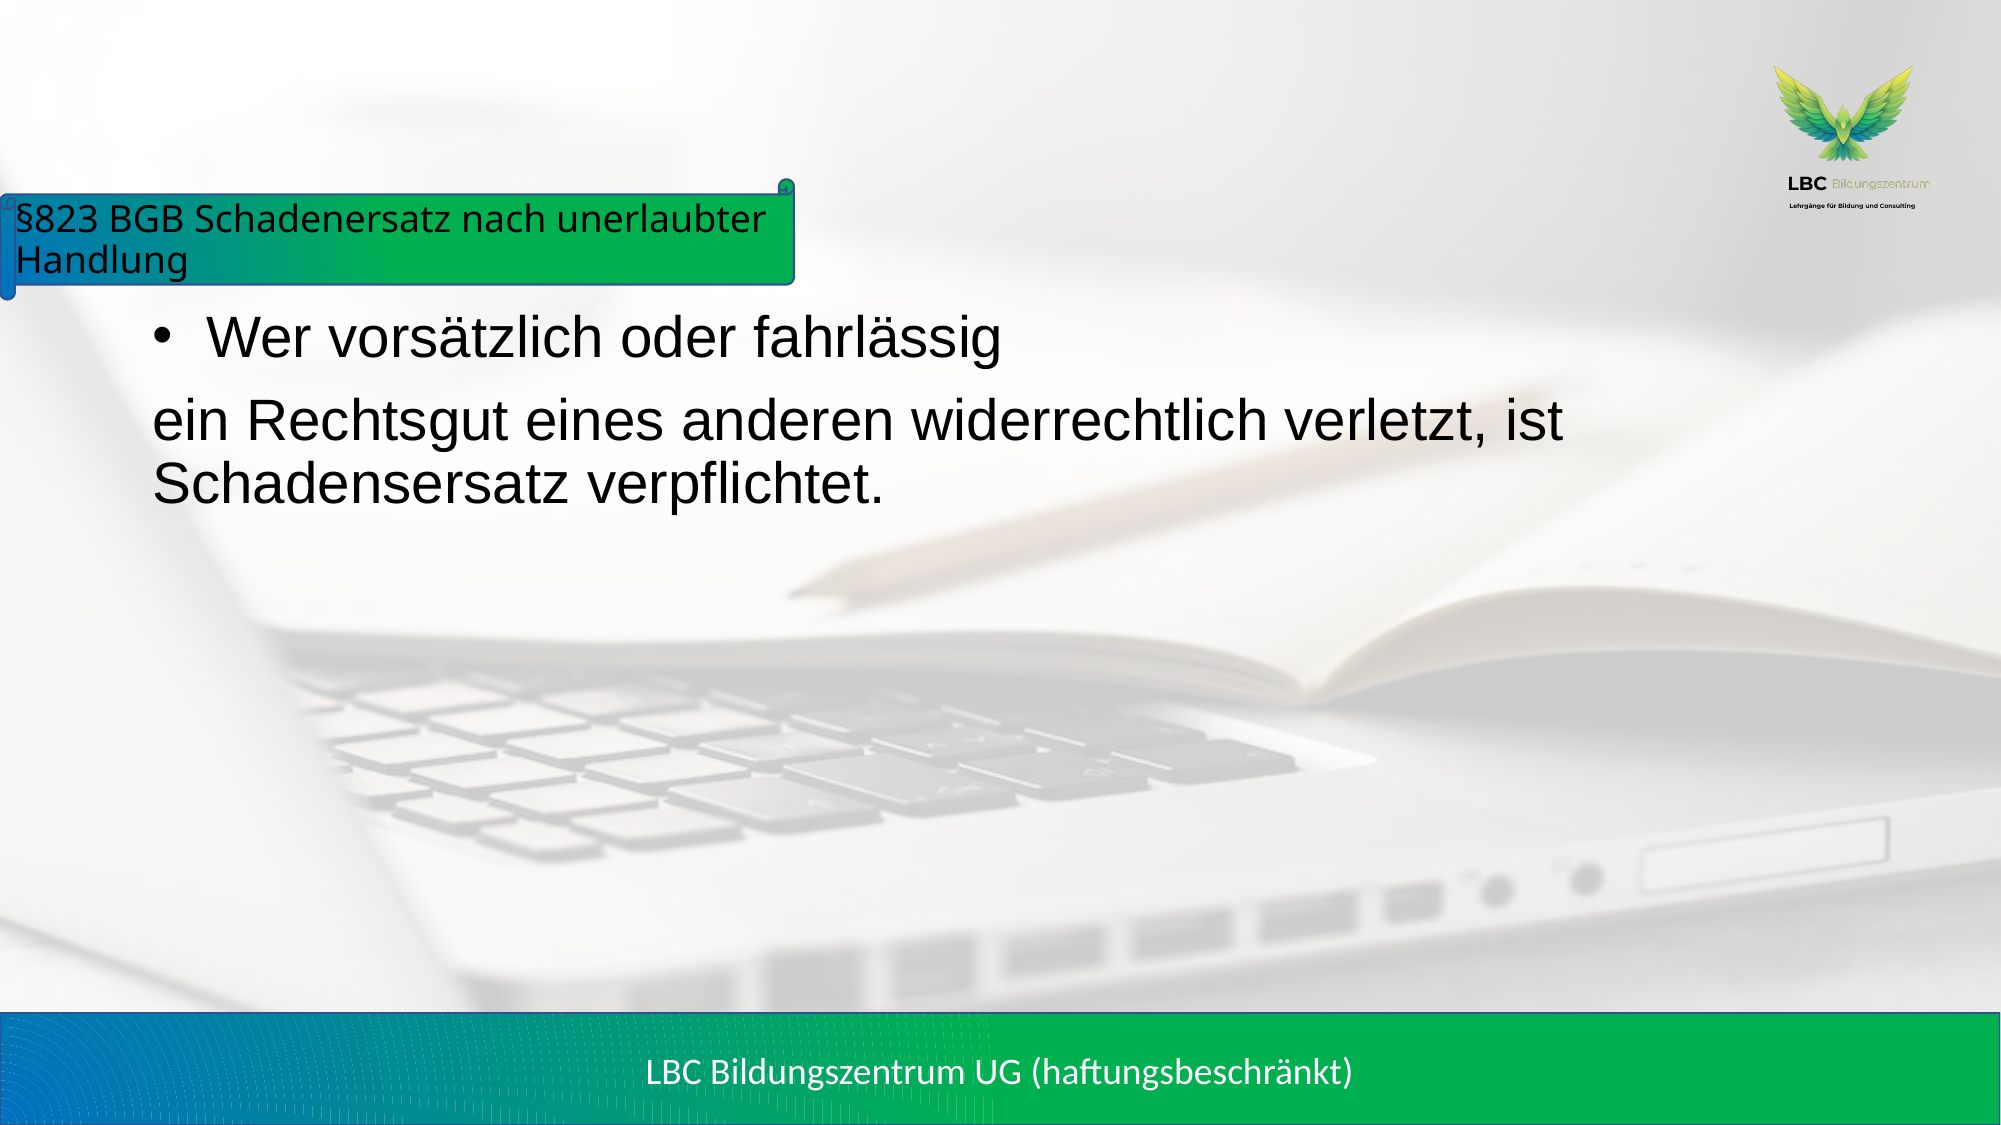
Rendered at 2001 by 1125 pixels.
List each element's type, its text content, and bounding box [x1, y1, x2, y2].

list Wer vorsätzlich oder fahrlässig ein Rechtsgut eines anderen widerrechtlich verletzt, ist Schadensersatz verpflichtet. [137, 299, 1863, 1014]
title §823 BGB Schadenersatz nach unerlaubter Handlung [0, 192, 802, 300]
